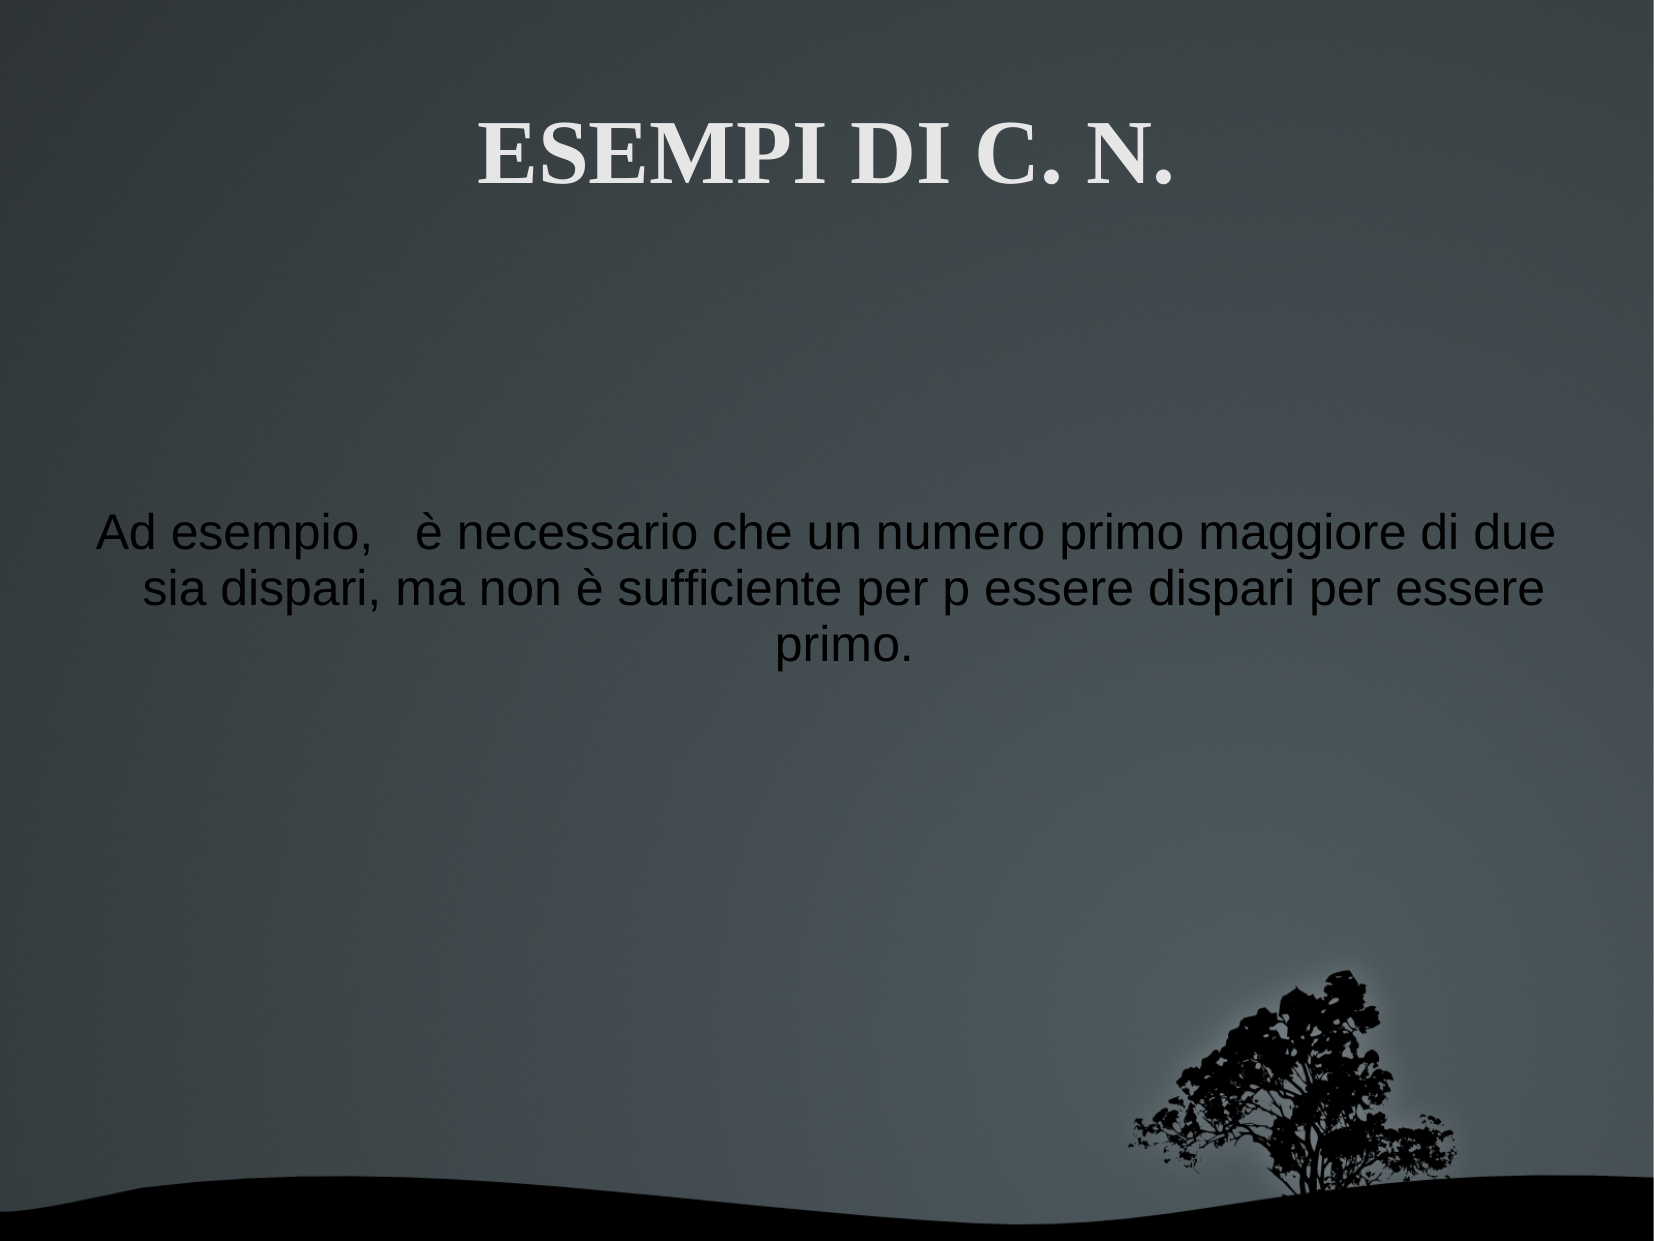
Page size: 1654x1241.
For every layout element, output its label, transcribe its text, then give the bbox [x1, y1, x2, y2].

subtitle Ad esempio, è necessario che un numero primo maggiore di due sia dispari, ma non è sufficiente per p essere dispari per essere primo. [82, 290, 1571, 1109]
title ESEMPI DI C. N. [82, 49, 1571, 257]
picture [0, 0, 1654, 1241]
